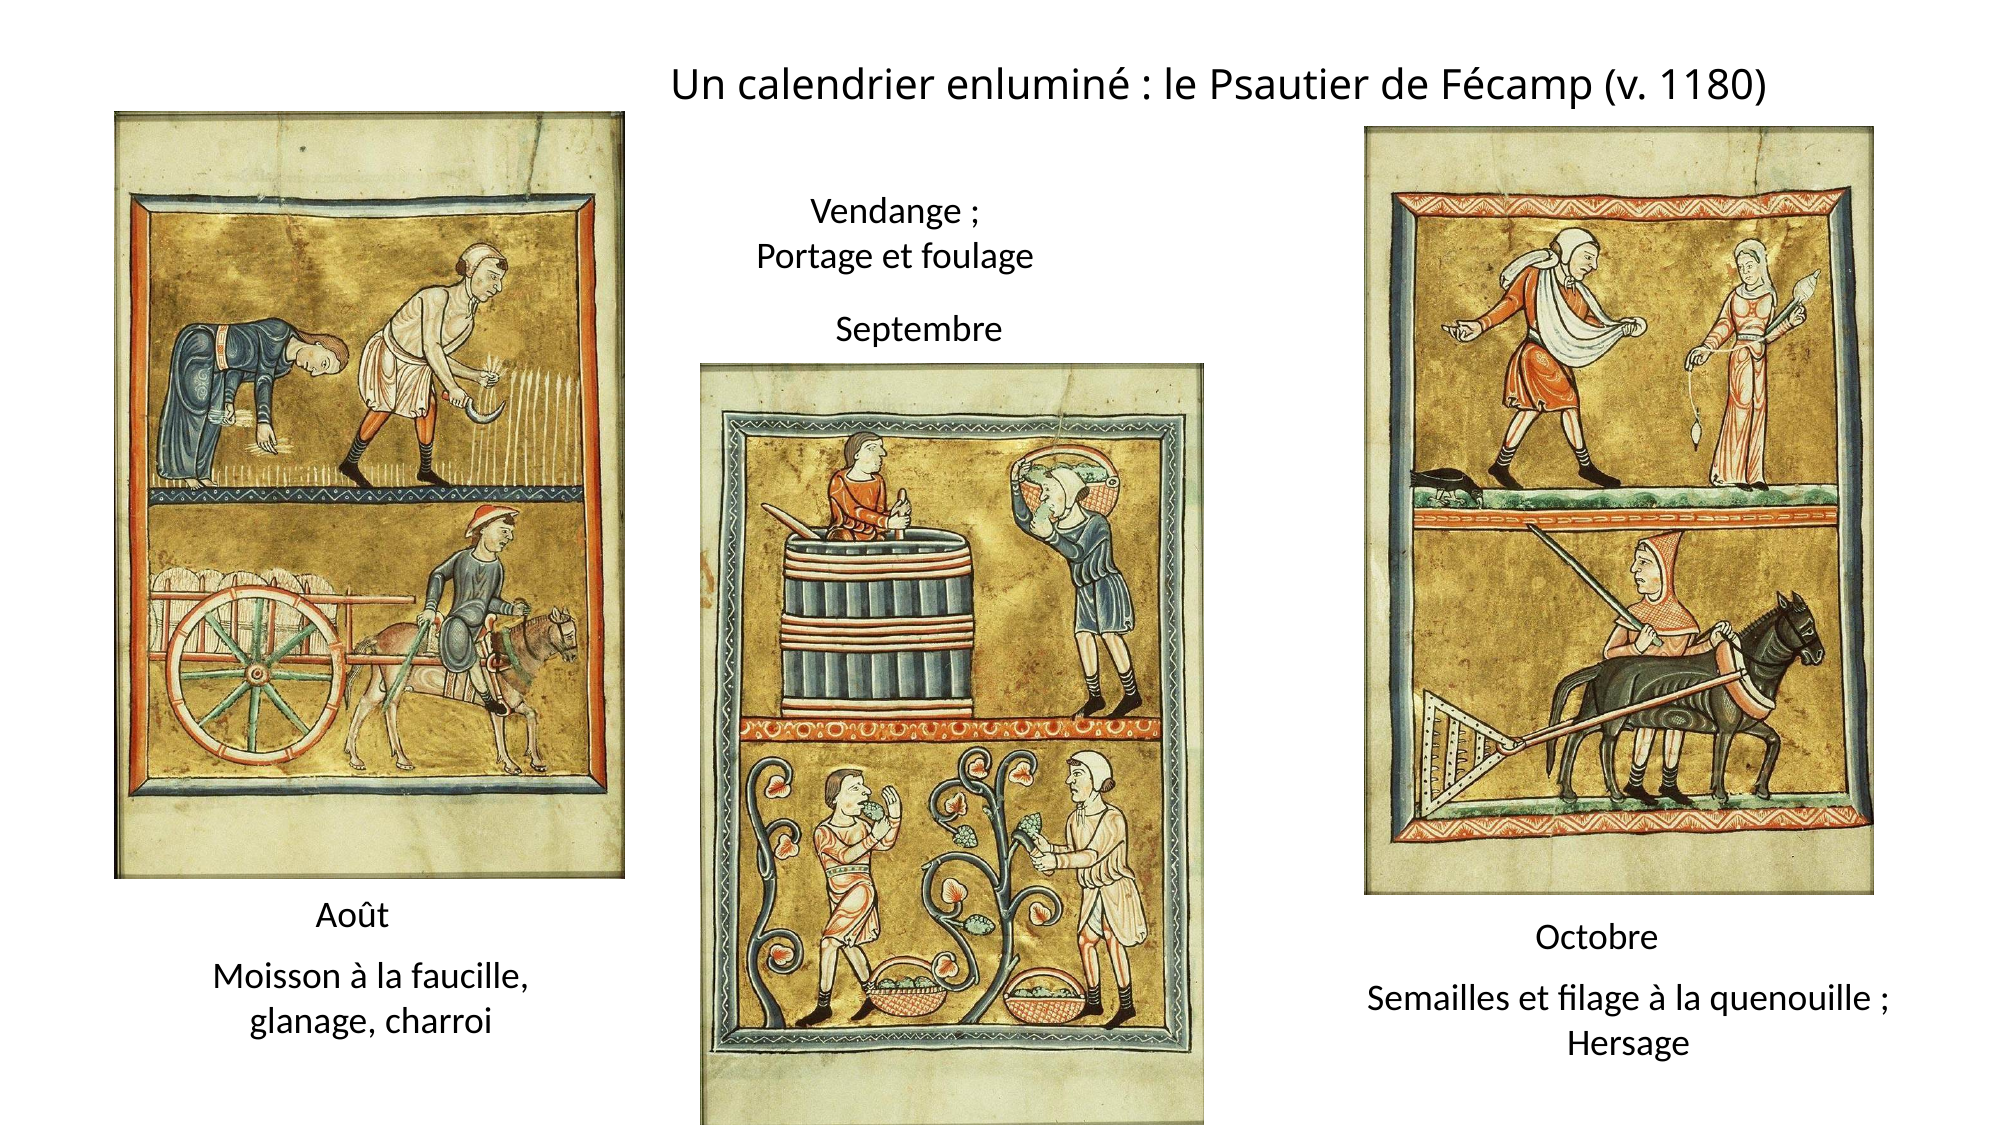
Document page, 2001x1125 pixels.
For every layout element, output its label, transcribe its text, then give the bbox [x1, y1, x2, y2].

picture [700, 363, 1204, 1125]
text_box Moisson à la faucille, glanage, charroi [193, 943, 549, 1050]
picture [1364, 126, 1874, 895]
text_box Septembre [819, 296, 1020, 357]
text_box Un calendrier enluminé : le Psautier de Fécamp (v. 1180) [655, 50, 1782, 115]
text_box Août [300, 882, 405, 943]
picture [114, 111, 625, 880]
text_box Vendange ; Portage et foulage [730, 178, 1061, 285]
text_box Octobre [1519, 904, 1675, 965]
text_box Semailles et filage à la quenouille ; Hersage [1344, 965, 1914, 1072]
